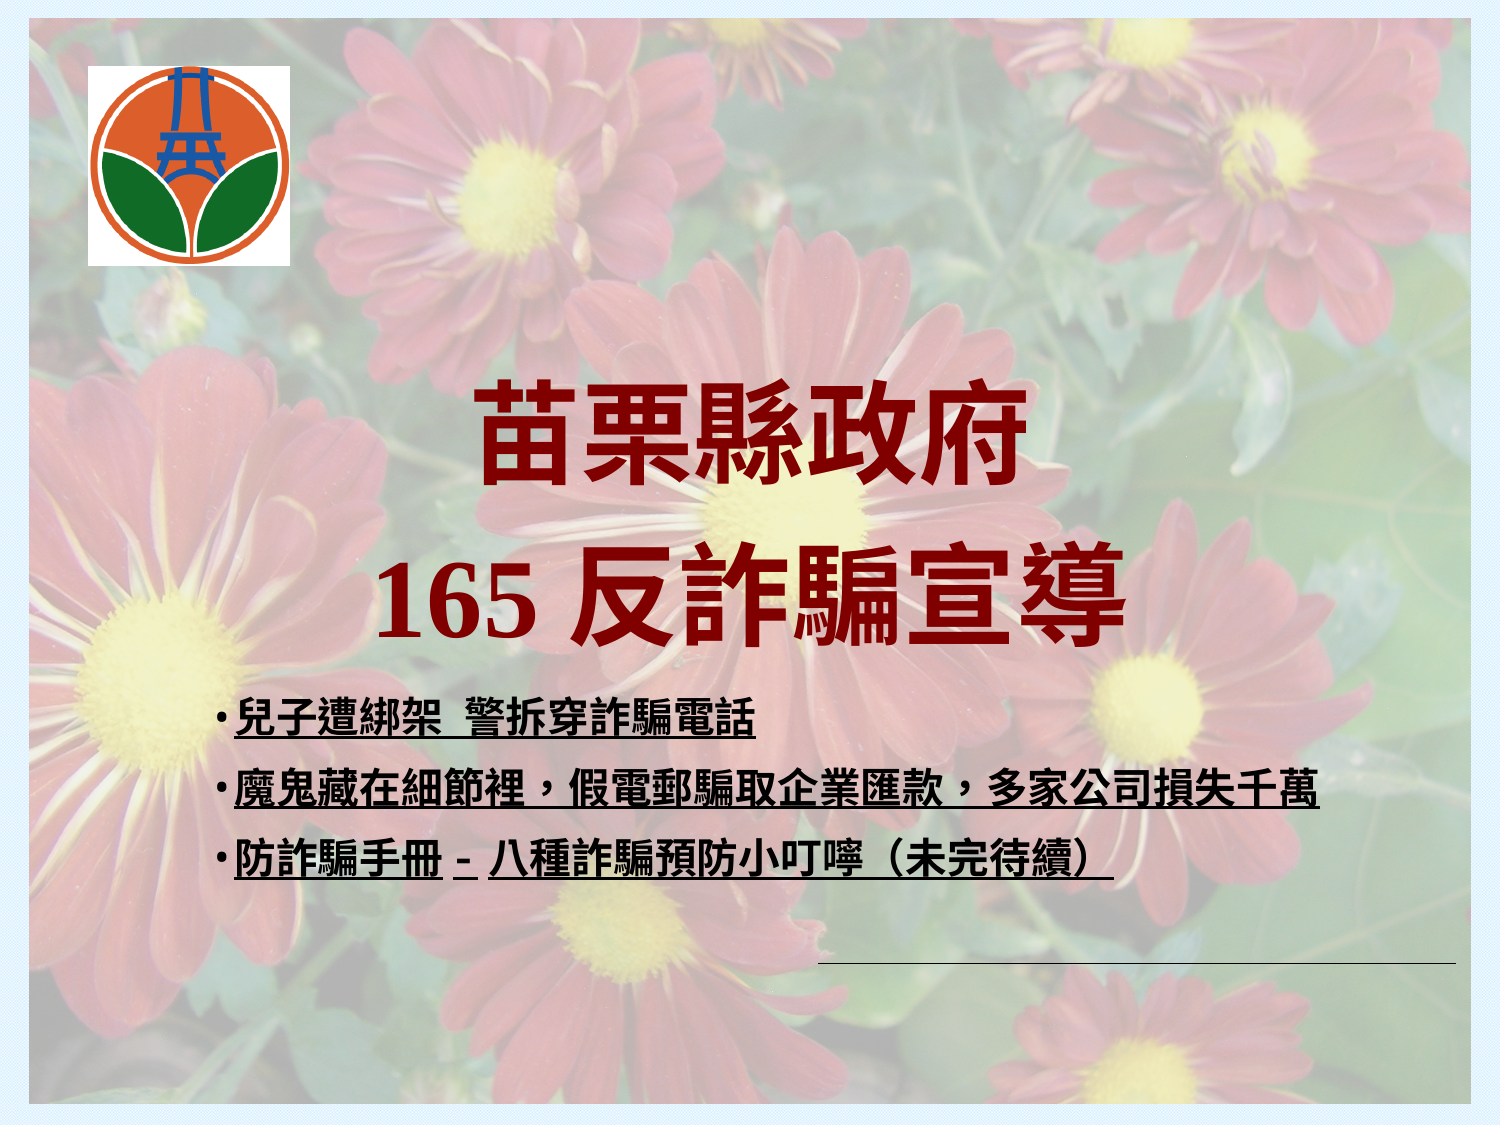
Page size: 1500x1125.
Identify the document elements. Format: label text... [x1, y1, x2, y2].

subtitle 兒子遭綁架 警拆穿詐騙電話 魔鬼藏在細節裡，假電郵騙取企業匯款，多家公司損失千萬 防詐騙手冊-八種詐騙預防小叮嚀（未完待續） [194, 633, 1471, 988]
title 苗栗縣政府 165反詐騙宣導 [112, 350, 1388, 646]
picture [0, 0, 1500, 1125]
